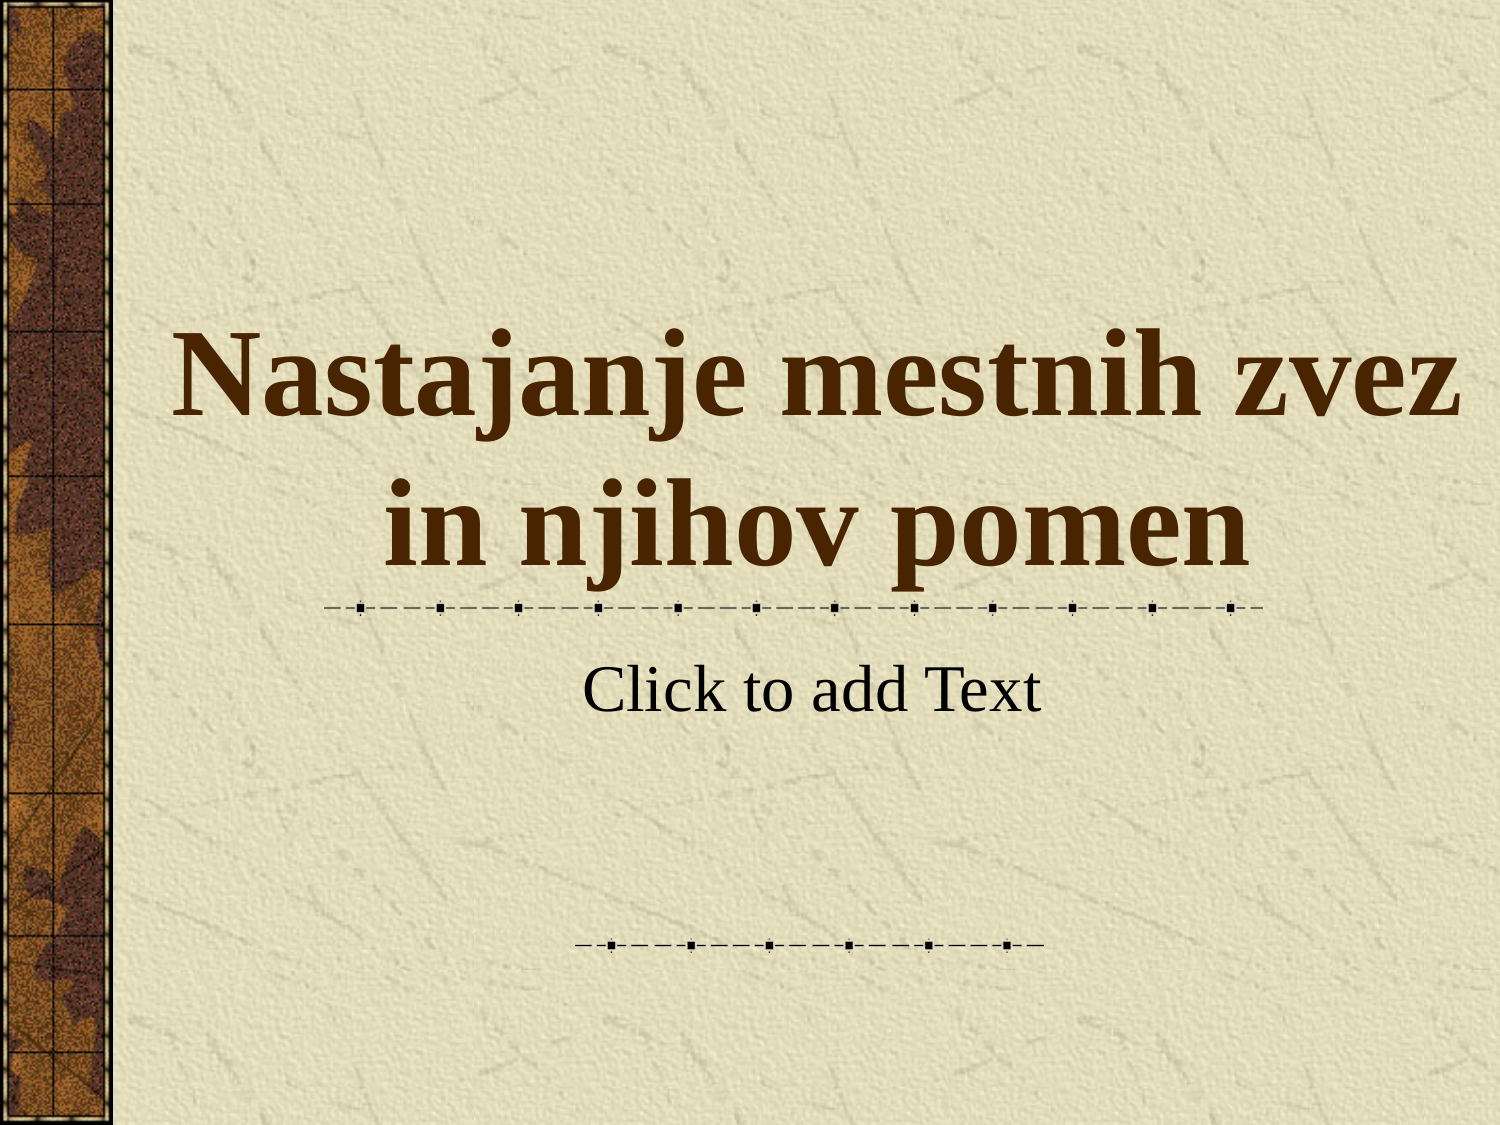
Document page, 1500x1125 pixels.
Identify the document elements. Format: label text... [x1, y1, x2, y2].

picture [0, 0, 1500, 1125]
title Nastajanje mestnih zvez in njihov pomen [135, 137, 1500, 598]
